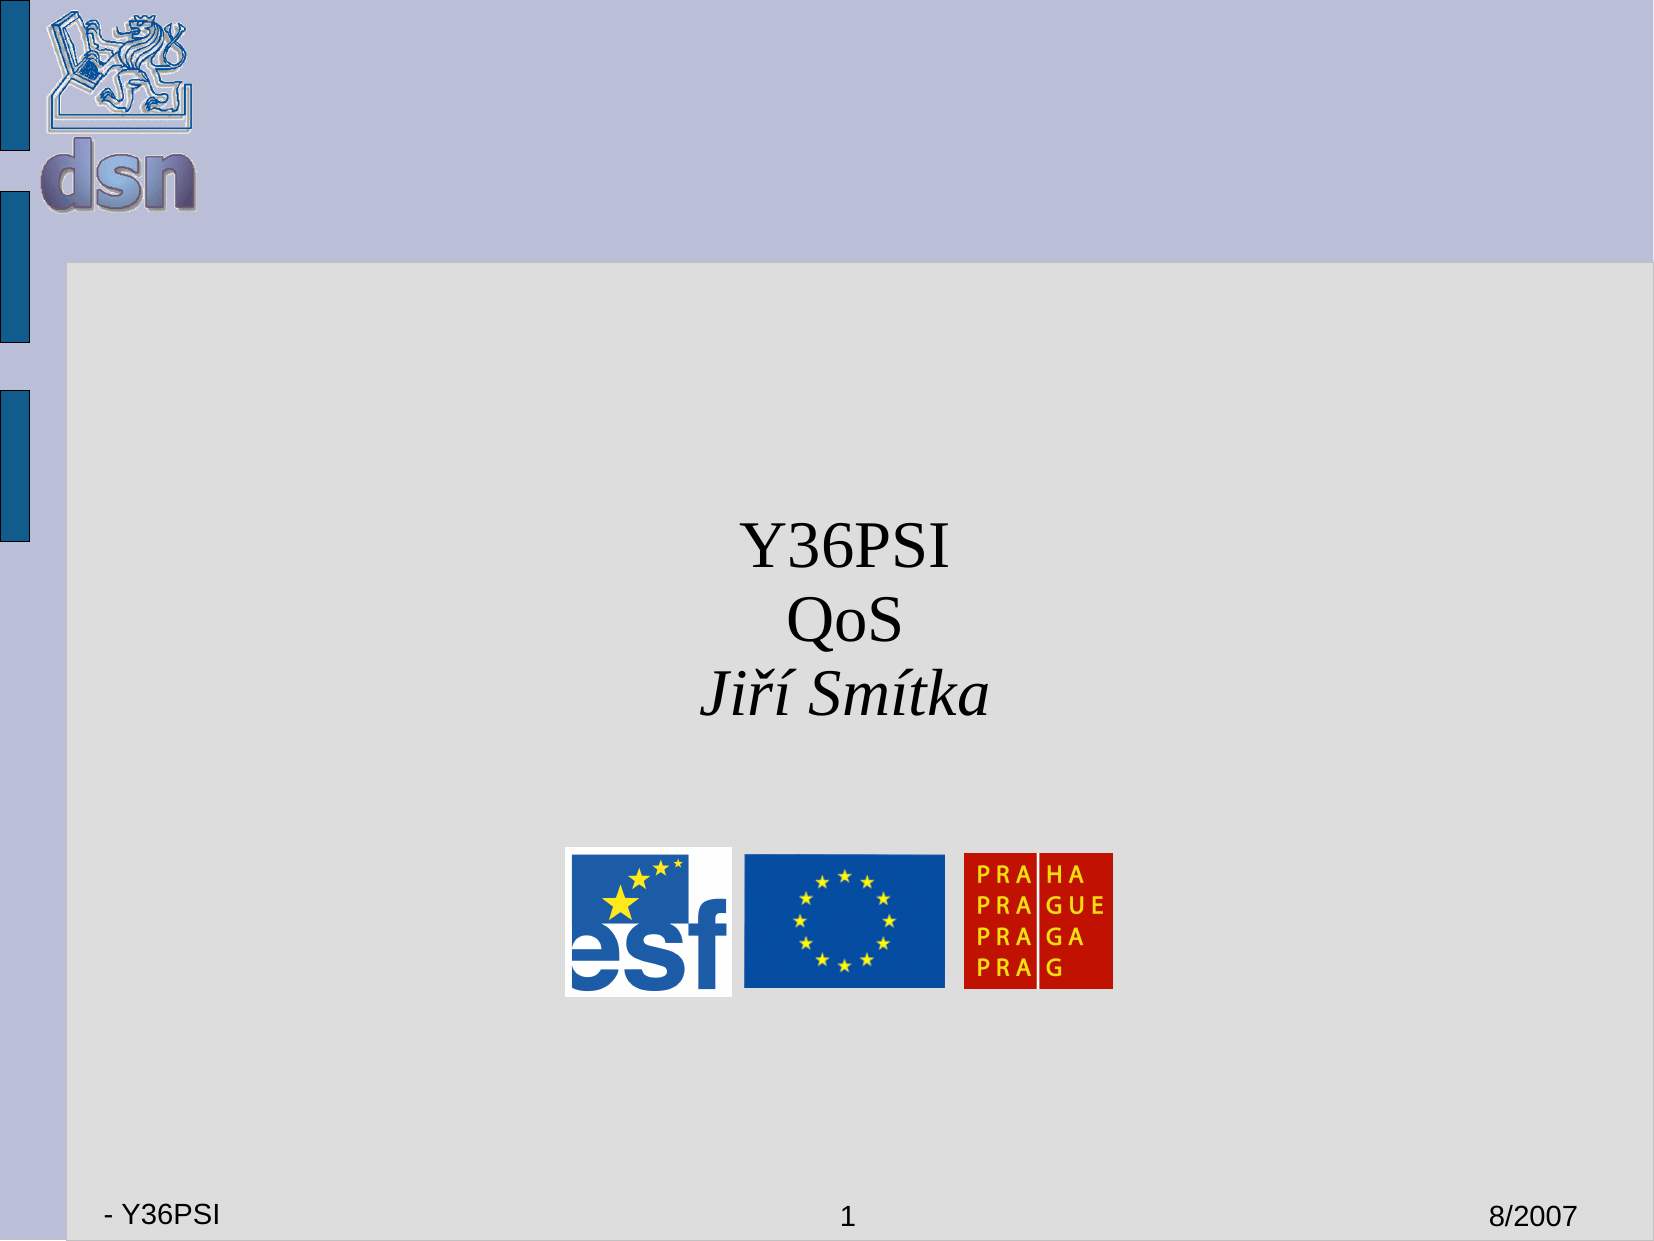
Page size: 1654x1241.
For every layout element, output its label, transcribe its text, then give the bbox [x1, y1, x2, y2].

picture [964, 853, 1113, 989]
picture [565, 847, 732, 997]
picture [744, 854, 945, 988]
picture [10, 10, 223, 230]
subtitle Y36PSI QoS Jiří Smítka [121, 205, 1534, 1033]
